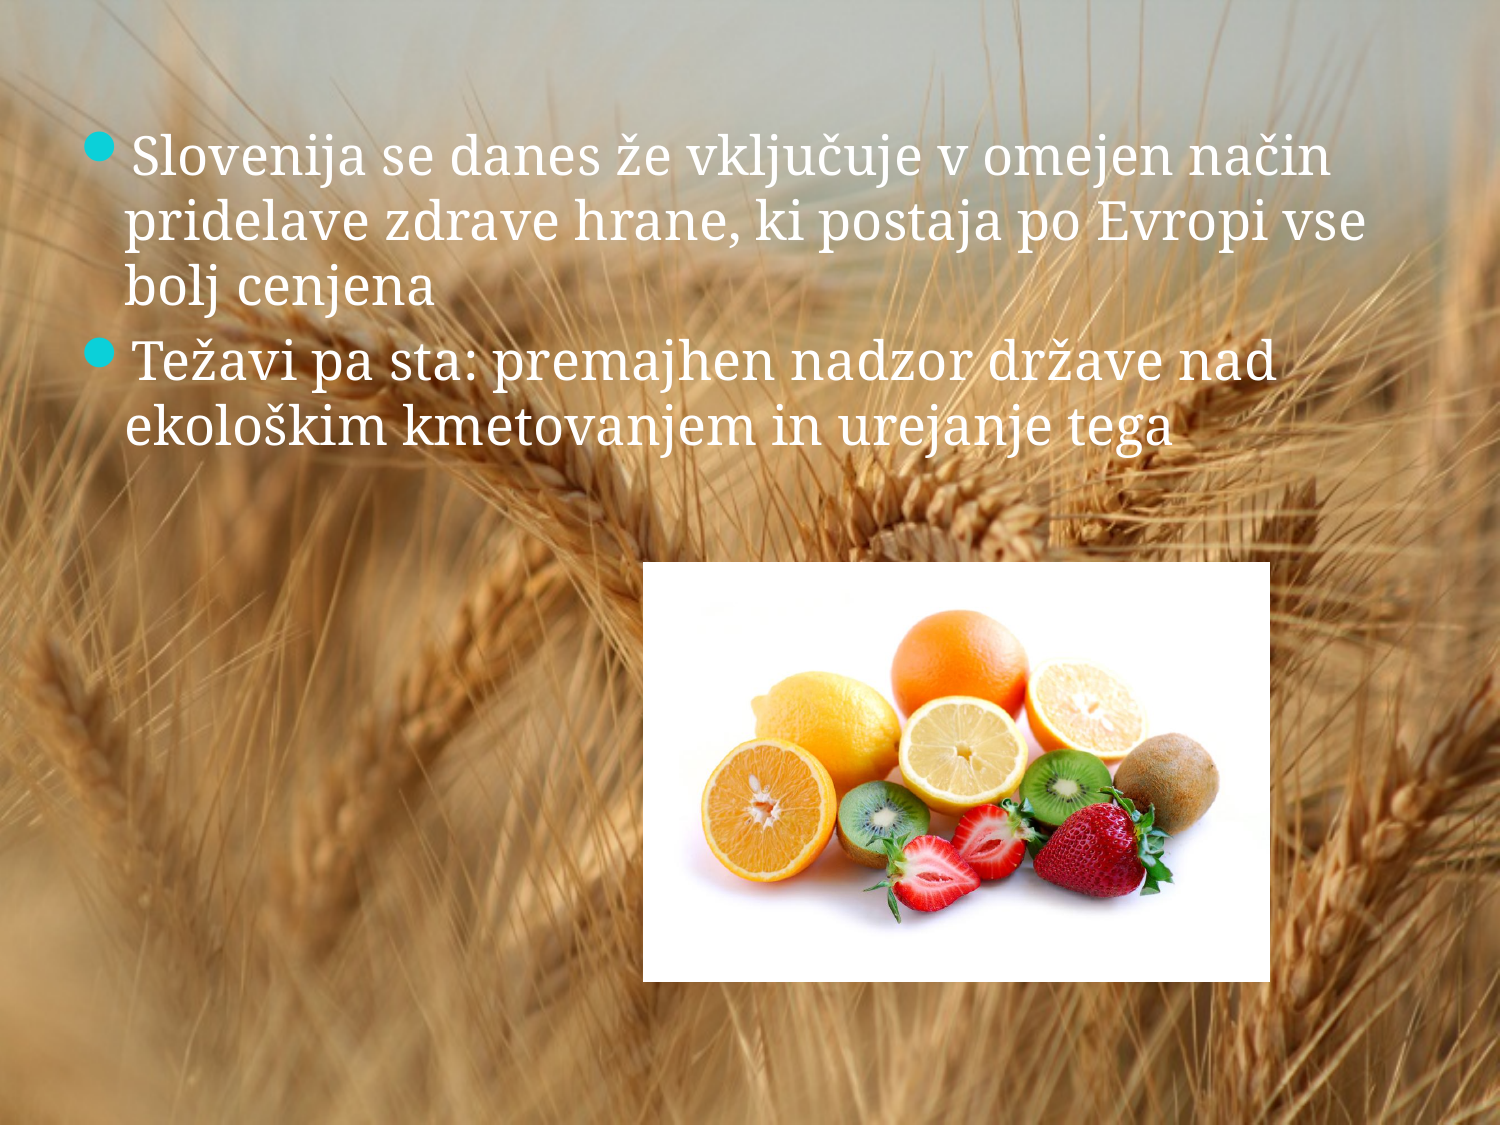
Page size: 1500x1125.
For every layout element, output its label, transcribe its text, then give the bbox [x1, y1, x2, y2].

list Slovenija se danes že vključuje v omejen način pridelave zdrave hrane, ki postaja po Evropi vse bolj cenjena Težavi pa sta: premajhen nadzor države nad ekološkim kmetovanjem in urejanje tega [64, 113, 1415, 873]
picture [0, 0, 1500, 1125]
